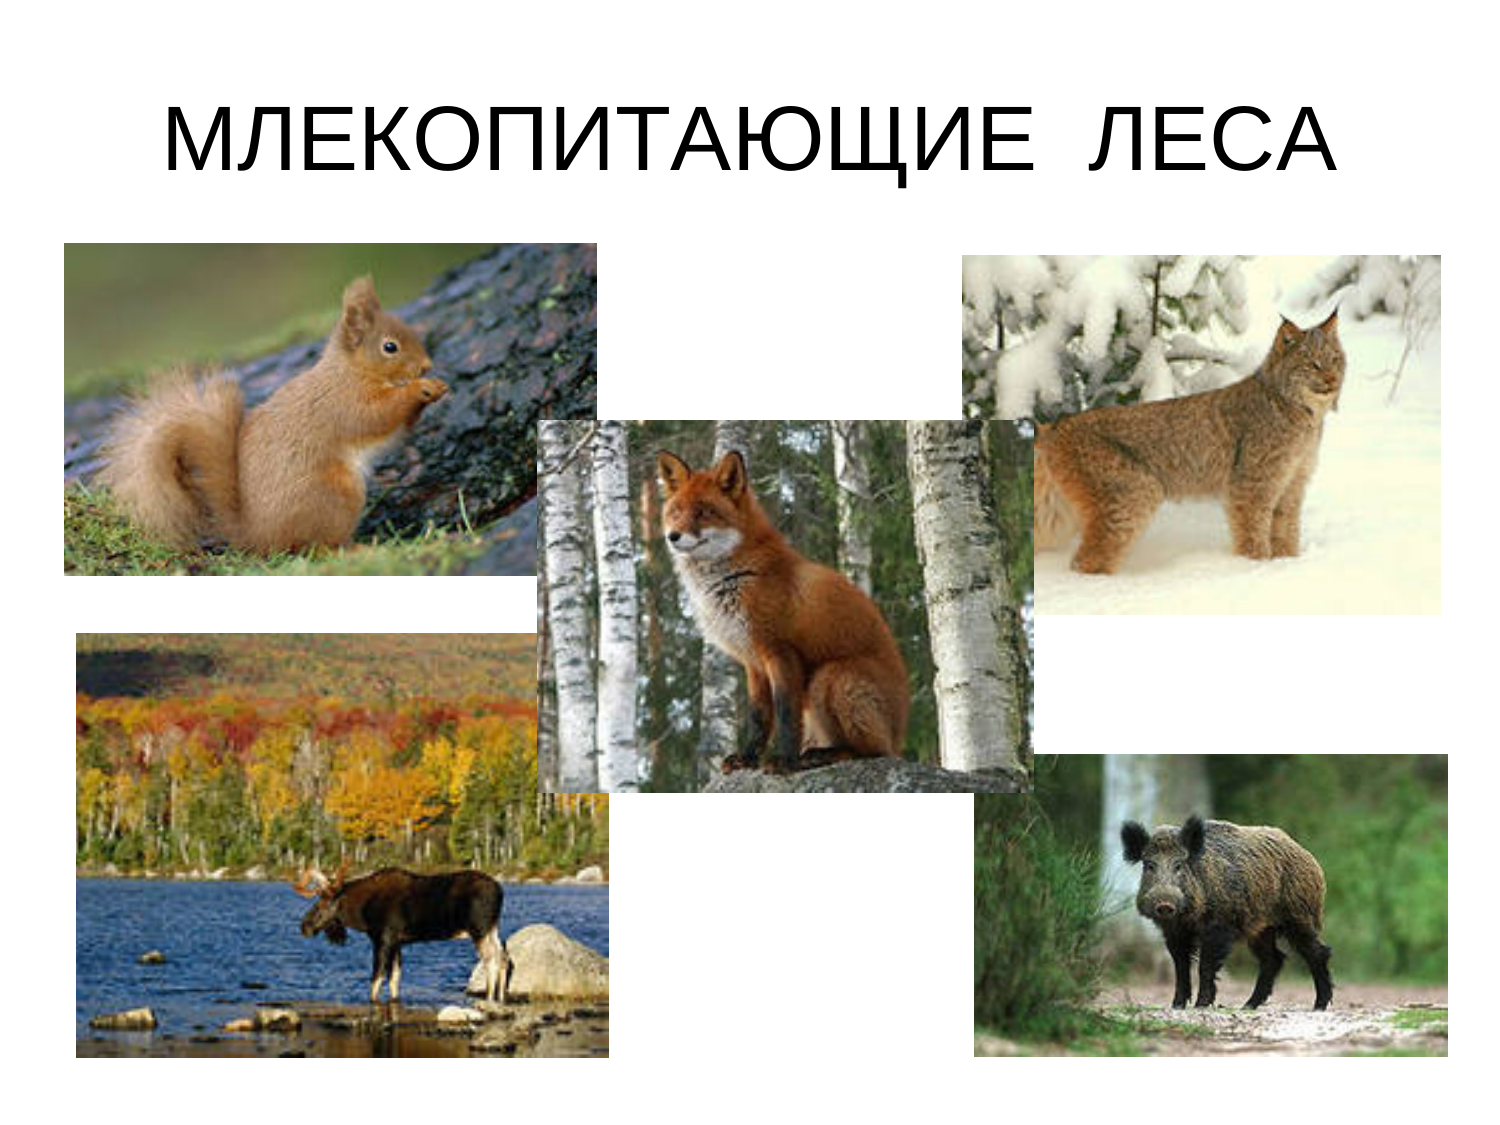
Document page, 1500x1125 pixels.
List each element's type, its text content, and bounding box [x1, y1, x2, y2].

picture [64, 243, 1448, 1058]
title МЛЕКОПИТАЮЩИЕ ЛЕСА [75, 45, 1426, 233]
